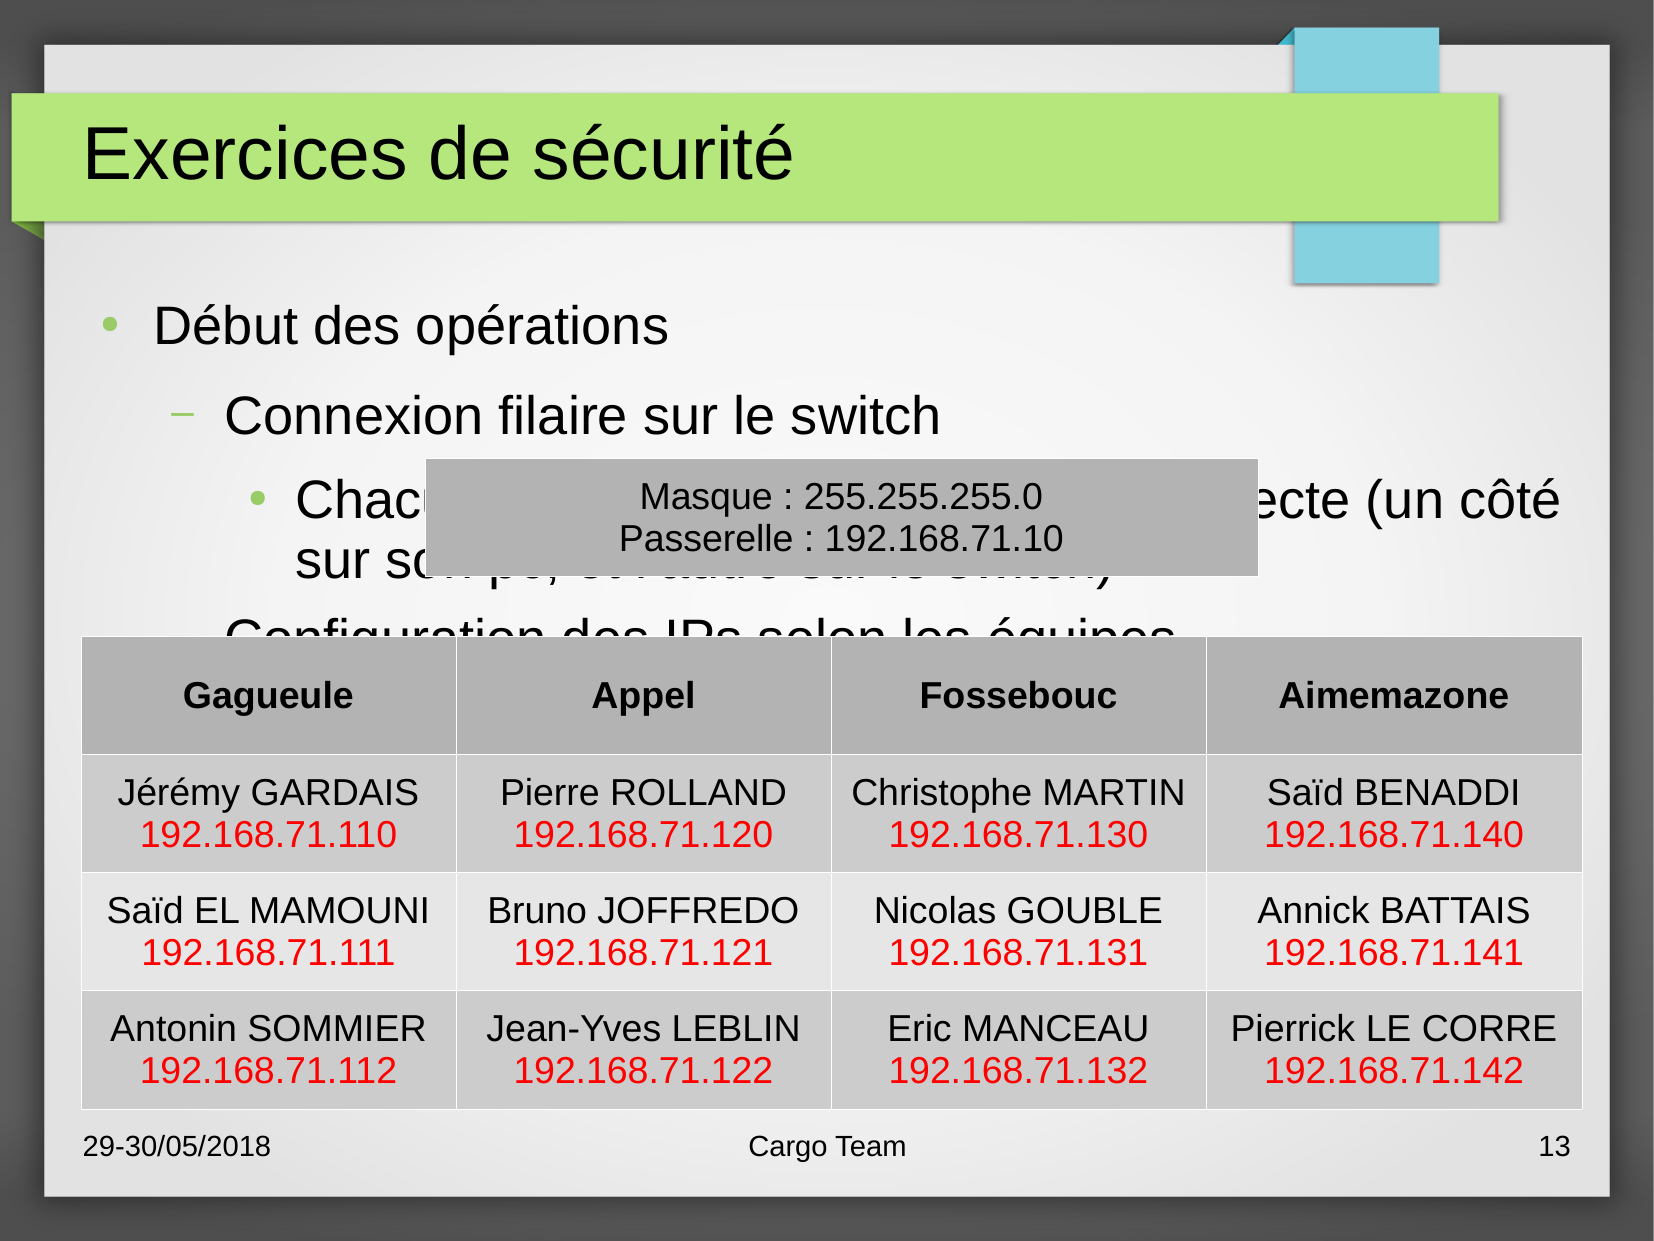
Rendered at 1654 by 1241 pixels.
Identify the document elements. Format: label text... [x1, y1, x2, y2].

picture [0, 0, 1654, 1241]
table_cell Antonin SOMMIER 192.168.71.112 [82, 991, 456, 1109]
table_cell Saïd EL MAMOUNI 192.168.71.111 [82, 873, 456, 990]
table_cell Nicolas GOUBLE 192.168.71.131 [832, 873, 1206, 990]
table_cell Annick BATTAIS 192.168.71.141 [1207, 873, 1582, 990]
title Exercices de sécurité [82, 94, 1264, 213]
table_cell Bruno JOFFREDO 192.168.71.121 [457, 873, 831, 990]
list Début des opérations Connexion filaire sur le switch Chacun prend un câble RJ45 et le connecte (un côté sur son pc, et l’autre sur le switch) Configuration des IPs selon les équipes [82, 295, 1571, 636]
table_cell Christophe MARTIN 192.168.71.130 [832, 755, 1206, 872]
table_cell Jean-Yves LEBLIN 192.168.71.122 [457, 991, 831, 1109]
table_header Gagueule [82, 637, 456, 754]
table_cell Saïd BENADDI 192.168.71.140 [1207, 755, 1582, 872]
table_header Appel [457, 637, 831, 754]
table_header Fossebouc [832, 637, 1206, 754]
table_header Aimemazone [1207, 637, 1582, 754]
table_header Masque : 255.255.255.0 Passerelle : 192.168.71.10 [426, 459, 1258, 576]
table_cell Pierrick LE CORRE 192.168.71.142 [1207, 991, 1582, 1109]
table_cell Jérémy GARDAIS 192.168.71.110 [82, 755, 456, 872]
table_cell Eric MANCEAU 192.168.71.132 [832, 991, 1206, 1109]
table_cell Pierre ROLLAND 192.168.71.120 [457, 755, 831, 872]
